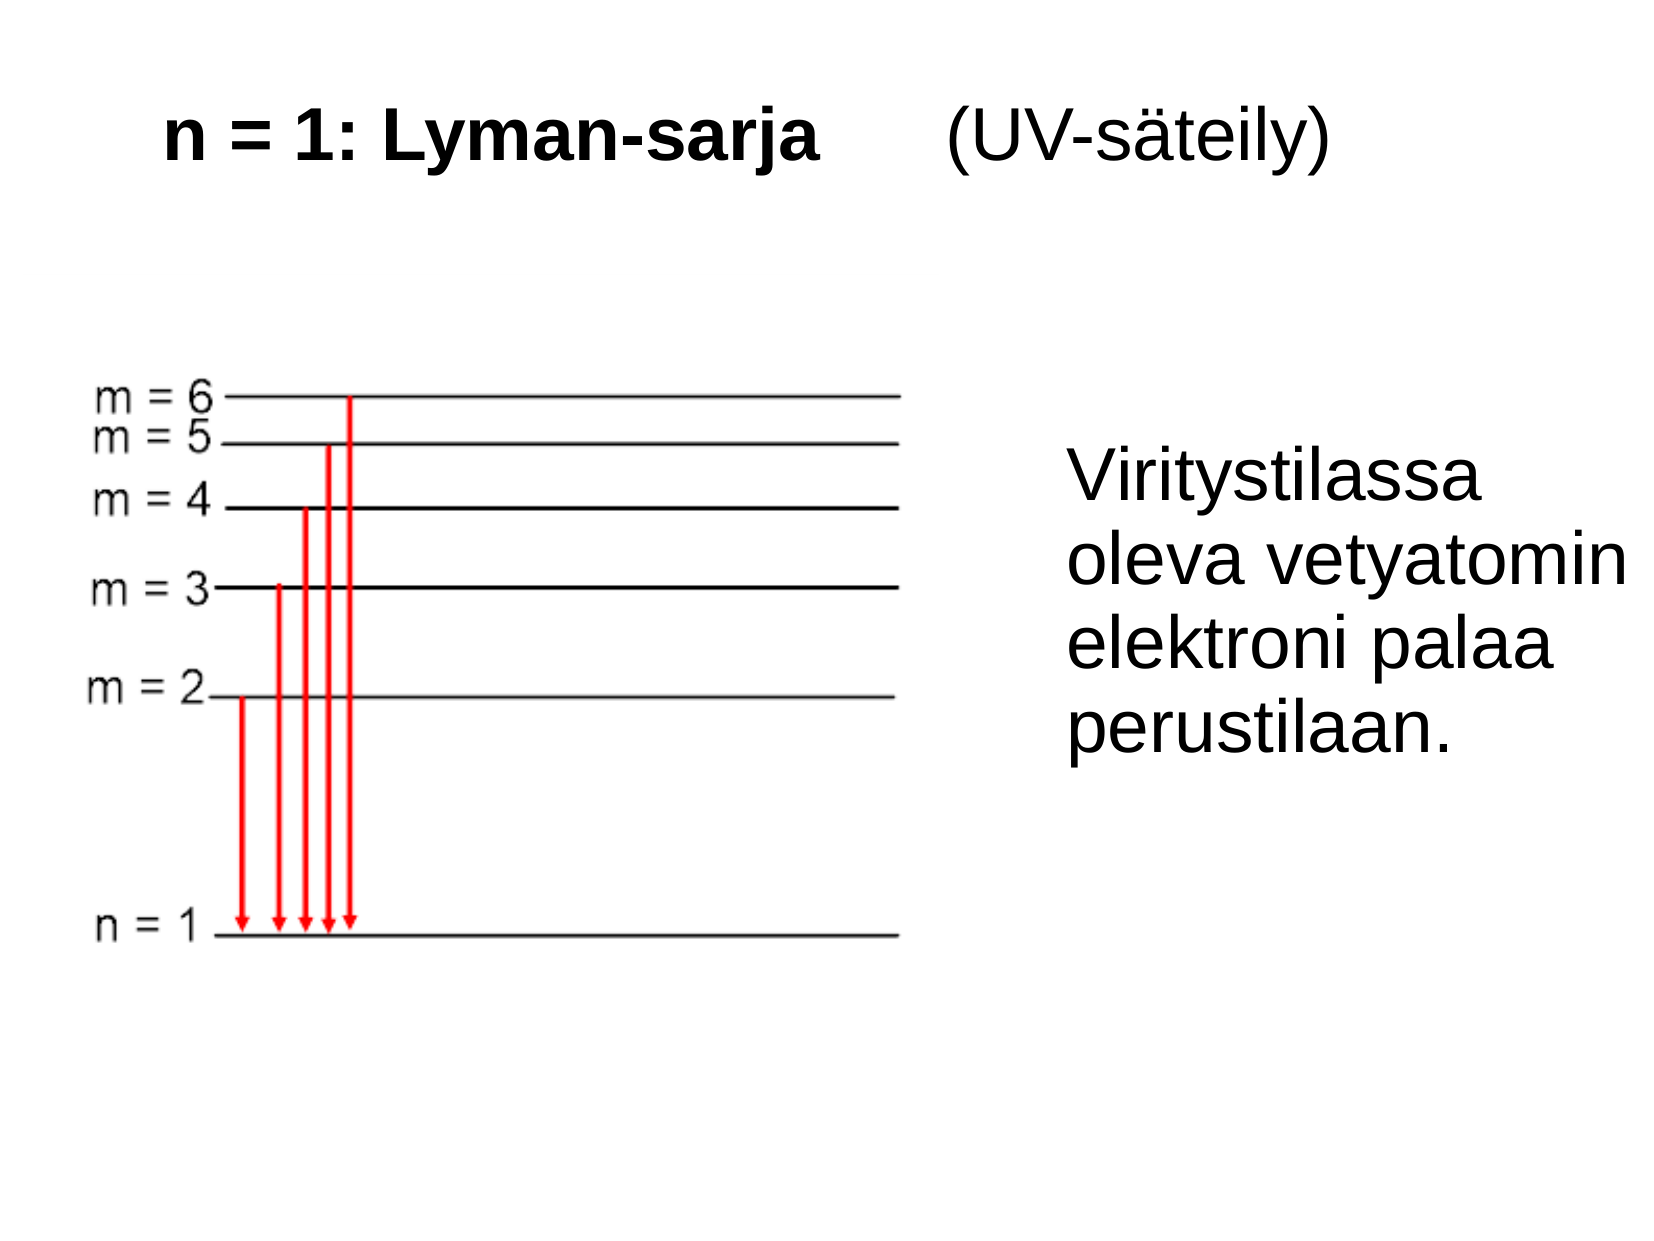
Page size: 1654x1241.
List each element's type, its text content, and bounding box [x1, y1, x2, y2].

text_box Viritystilassa oleva vetyatomin elektroni palaa perustilaan. [1051, 425, 1654, 860]
text_box n = 1: Lyman-sarja (UV-säteily) [148, 84, 1453, 352]
picture [23, 273, 939, 1016]
